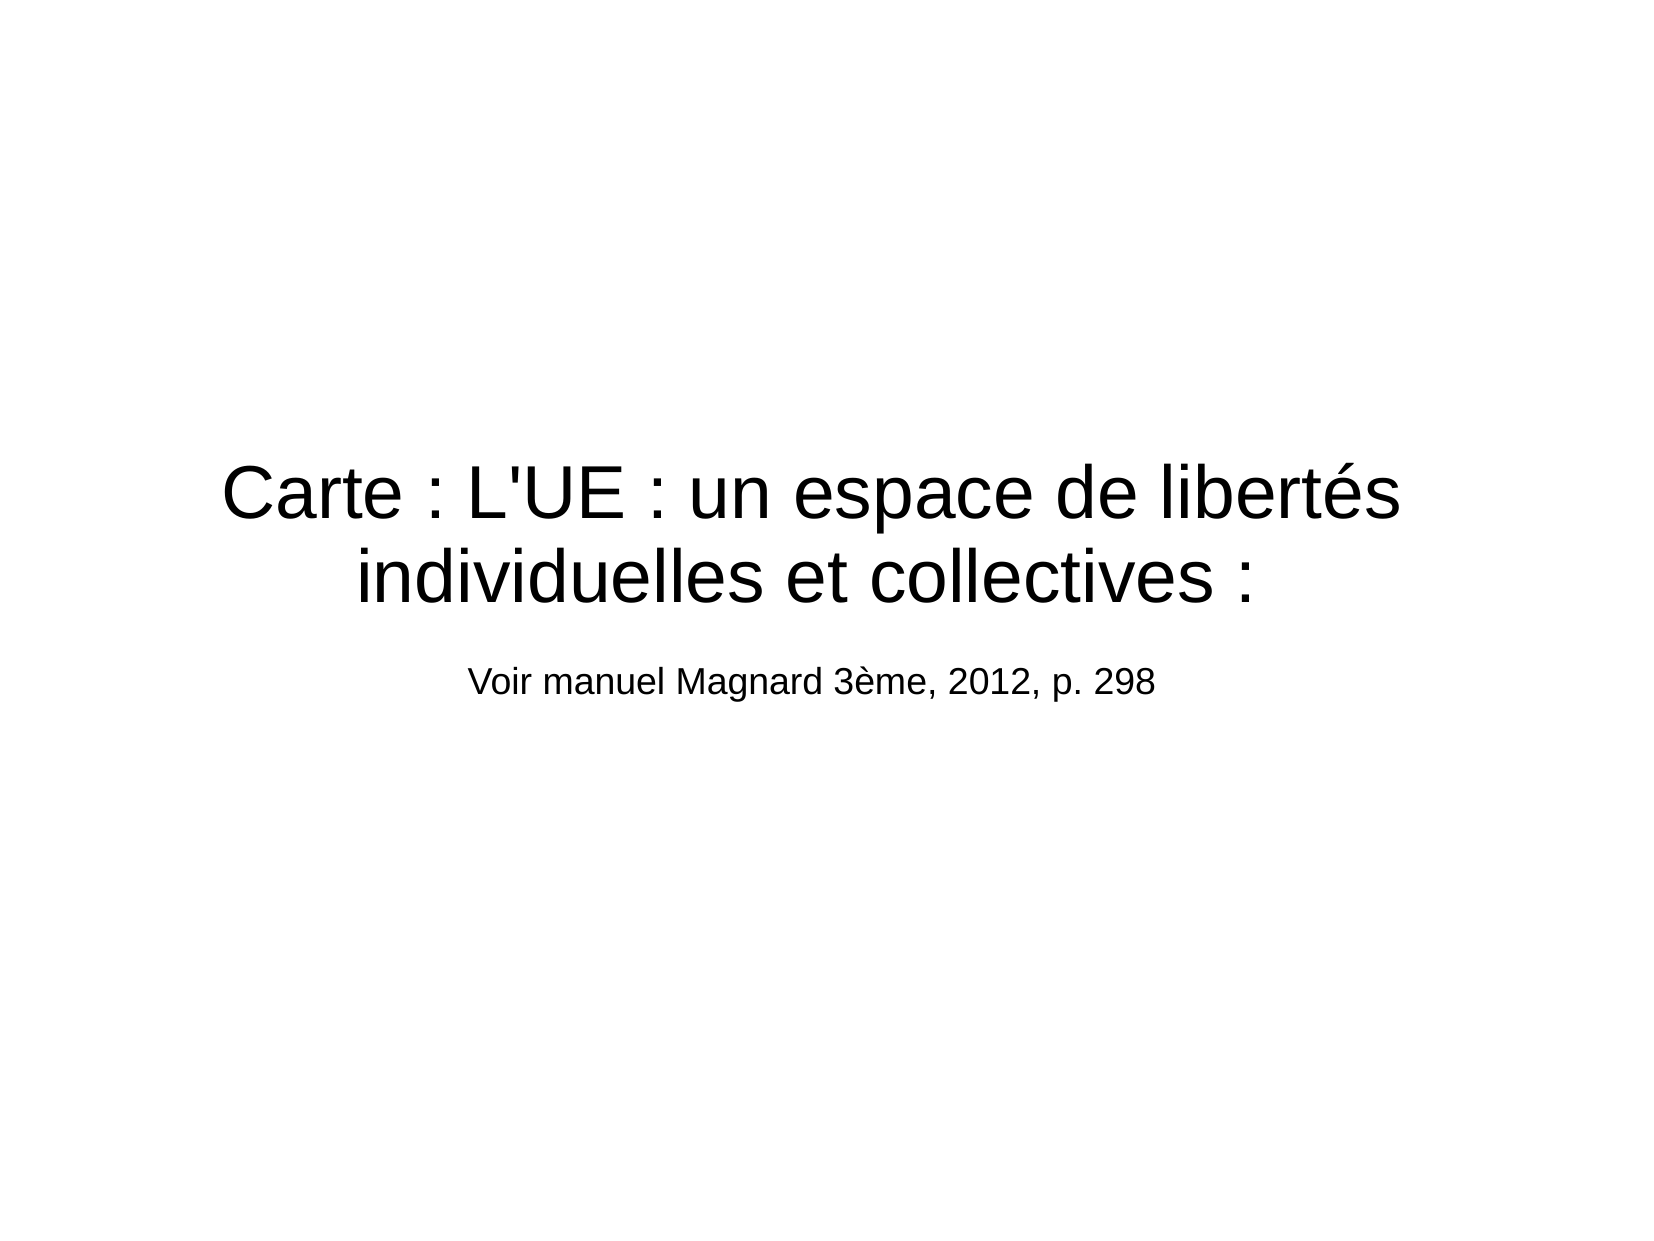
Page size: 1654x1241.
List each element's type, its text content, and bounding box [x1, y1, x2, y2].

text_box Carte : L'UE : un espace de libertés individuelles et collectives : Voir manuel Magnard 3ème, 2012, p. 298 [147, 442, 1477, 710]
